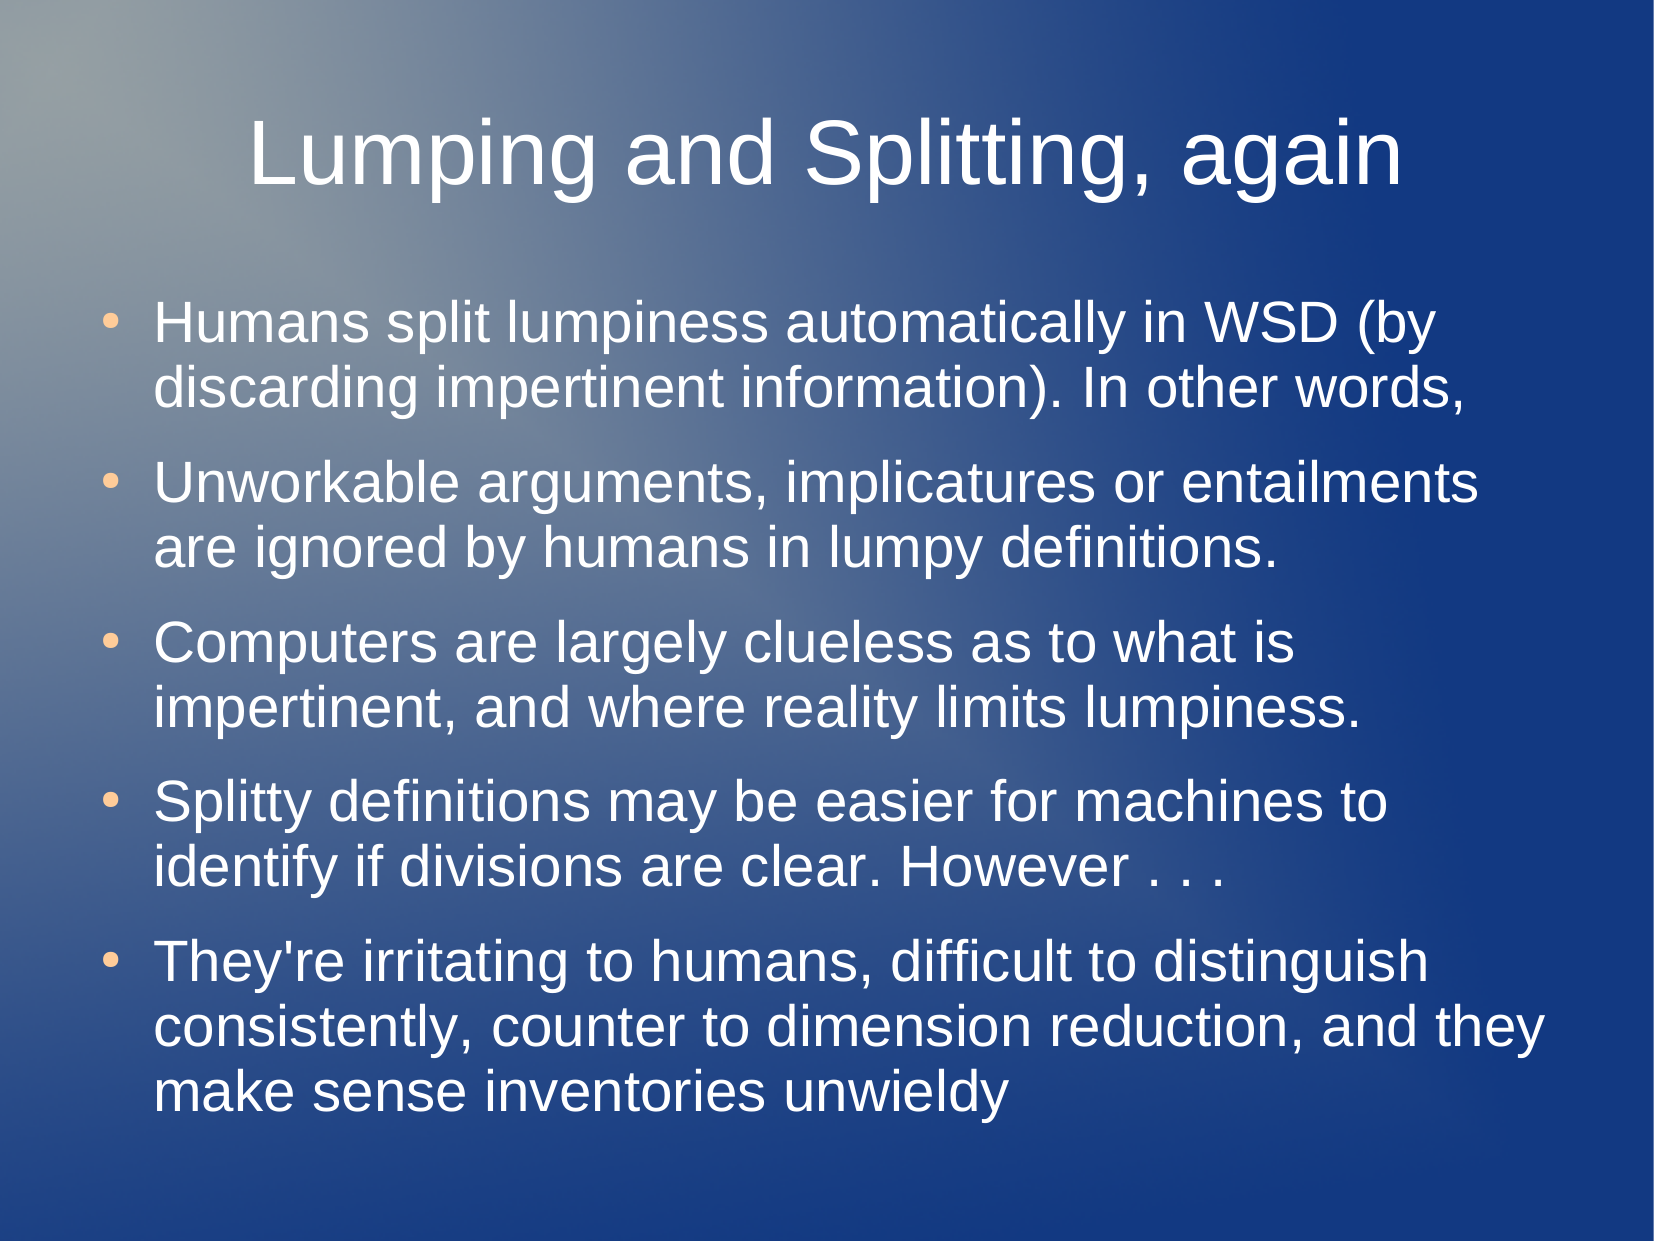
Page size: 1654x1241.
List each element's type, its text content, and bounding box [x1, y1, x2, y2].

list Humans split lumpiness automatically in WSD (by discarding impertinent information). In other words, Unworkable arguments, implicatures or entailments are ignored by humans in lumpy definitions. Computers are largely clueless as to what is impertinent, and where reality limits lumpiness. Splitty definitions may be easier for machines to identify if divisions are clear. However . . . They're irritating to humans, difficult to distinguish consistently, counter to dimension reduction, and they make sense inventories unwieldy [82, 290, 1571, 1121]
title Lumping and Splitting, again [82, 49, 1571, 257]
picture [0, 0, 1654, 1241]
